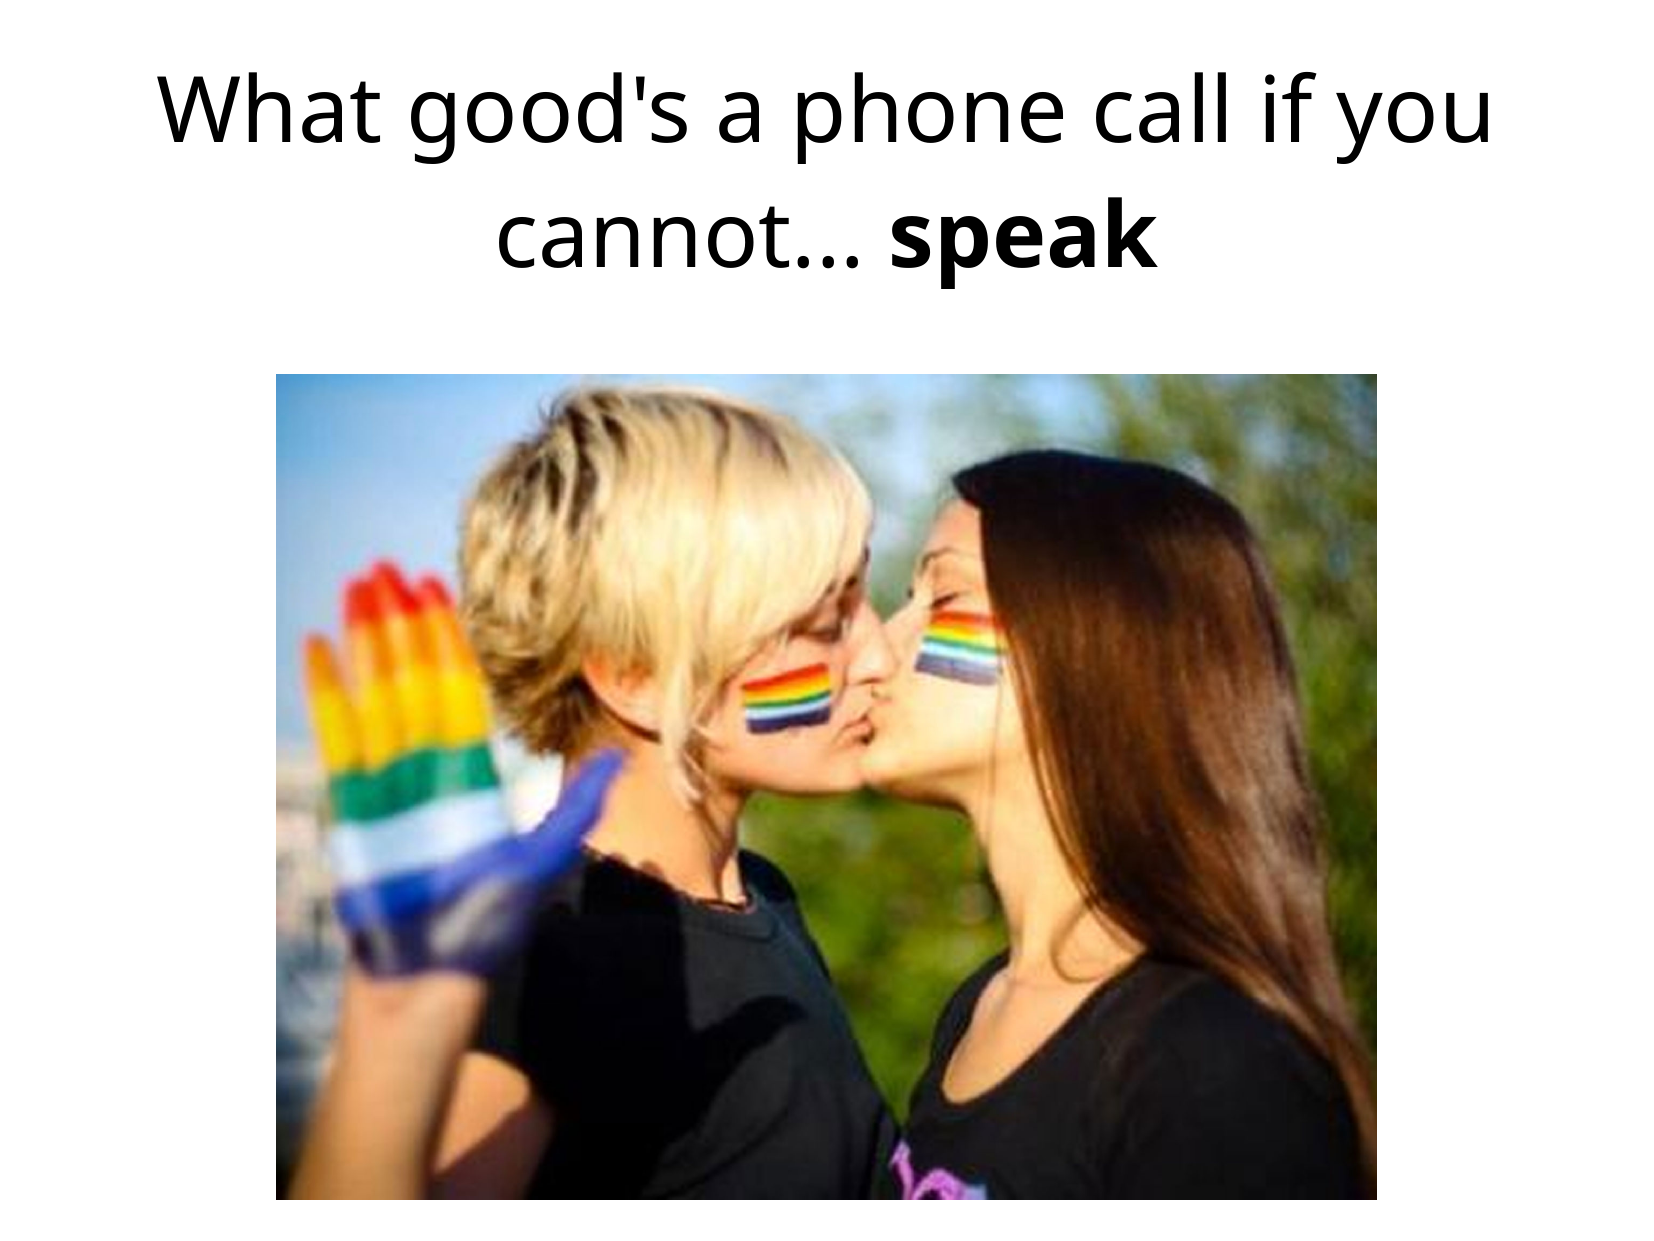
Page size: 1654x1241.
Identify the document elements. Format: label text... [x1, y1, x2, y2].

picture [276, 374, 1377, 1201]
title What good's a phone call if you cannot... speak [82, 49, 1571, 291]
